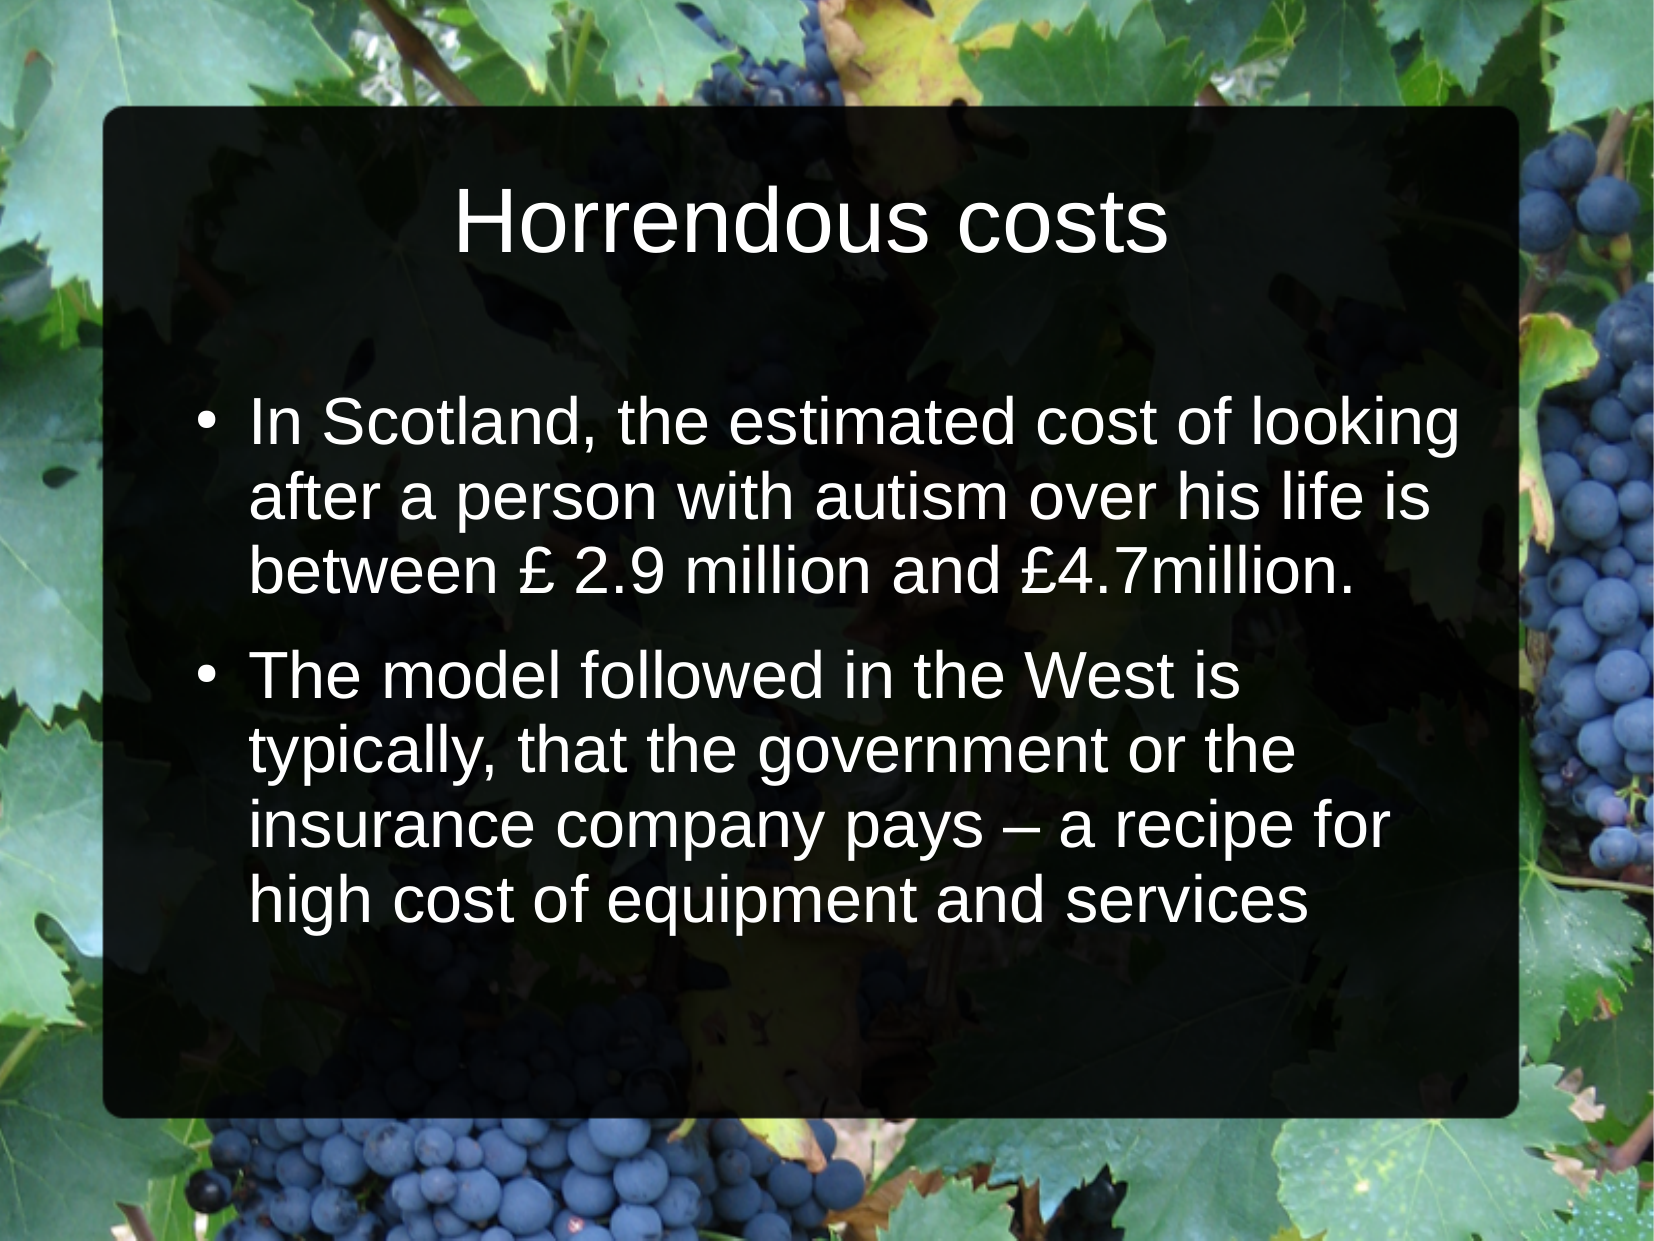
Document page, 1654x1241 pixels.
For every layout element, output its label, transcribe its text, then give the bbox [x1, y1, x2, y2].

list In Scotland, the estimated cost of looking after a person with autism over his life is between £ 2.9 million and £4.7million. The model followed in the West is typically, that the government or the insurance company pays – a recipe for high cost of equipment and services [177, 383, 1477, 1188]
title Horrendous costs [118, 125, 1506, 318]
picture [0, 0, 1654, 1241]
